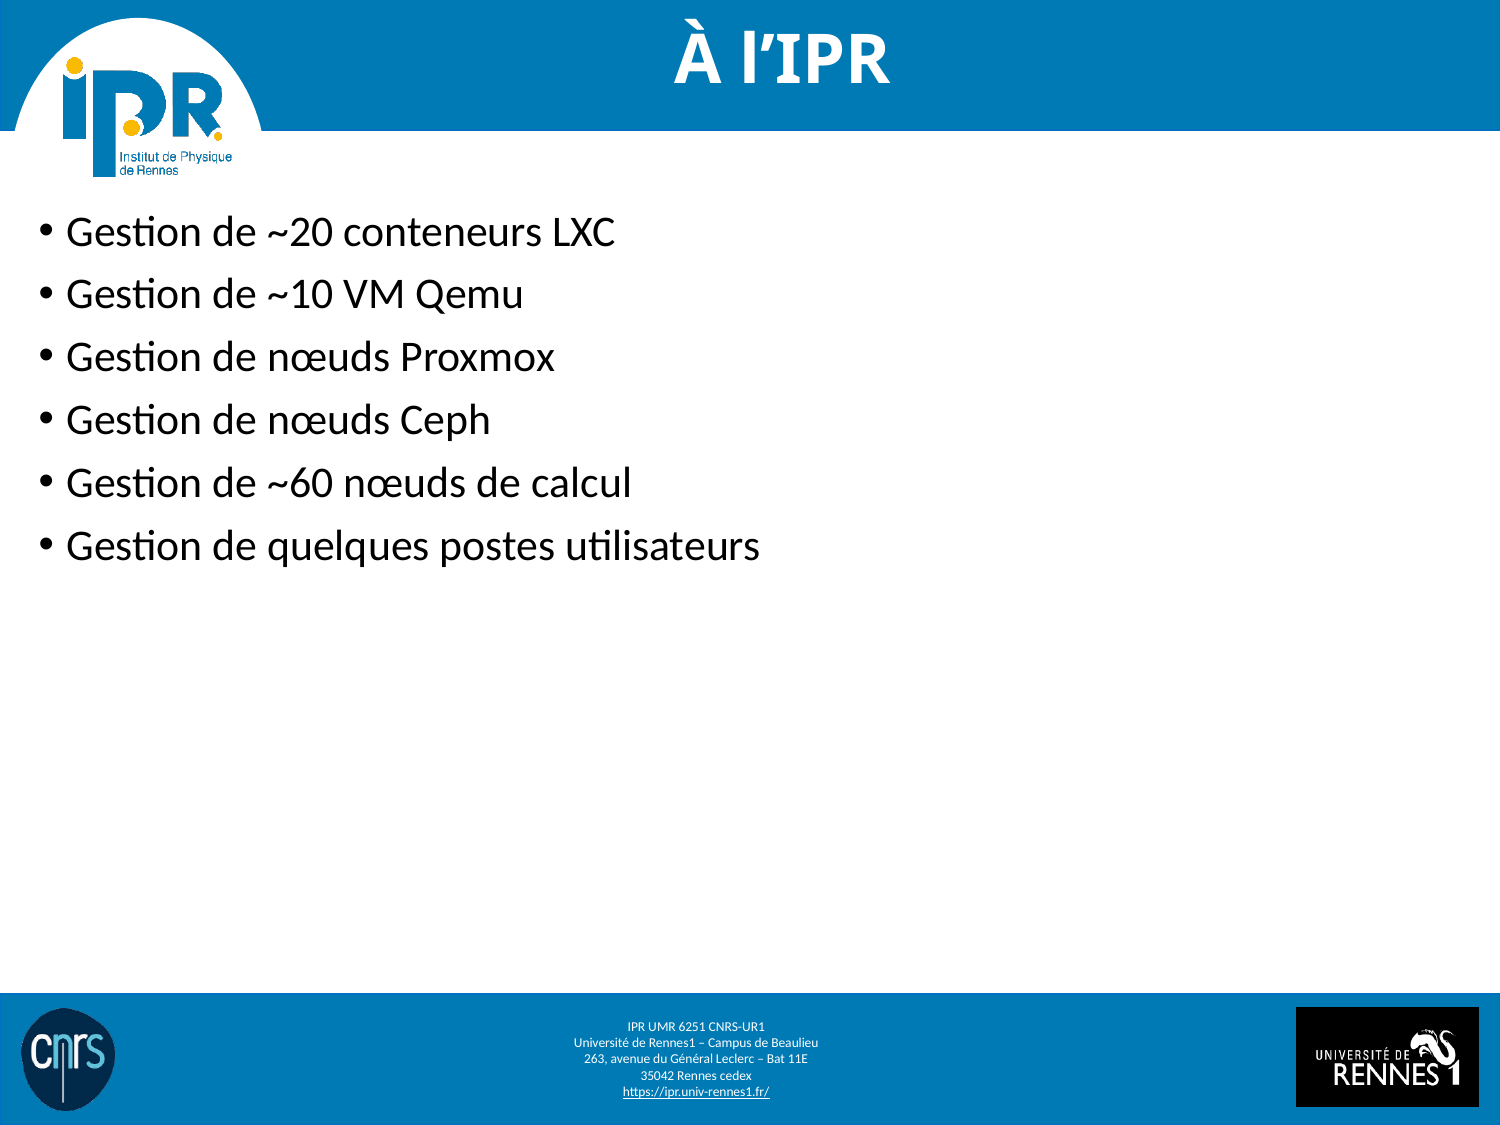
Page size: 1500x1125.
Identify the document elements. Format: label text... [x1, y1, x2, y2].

picture [213, 110, 218, 121]
title À l’IPR [218, 0, 1347, 122]
picture [22, 1009, 114, 1110]
picture [189, 89, 205, 103]
picture [1297, 1008, 1478, 1106]
list Gestion de ~20 conteneurs LXC Gestion de ~10 VM Qemu Gestion de nœuds Proxmox Gestion de nœuds Ceph Gestion de ~60 nœuds de calcul Gestion de quelques postes utilisateurs [23, 200, 1382, 709]
picture [63, 57, 232, 181]
